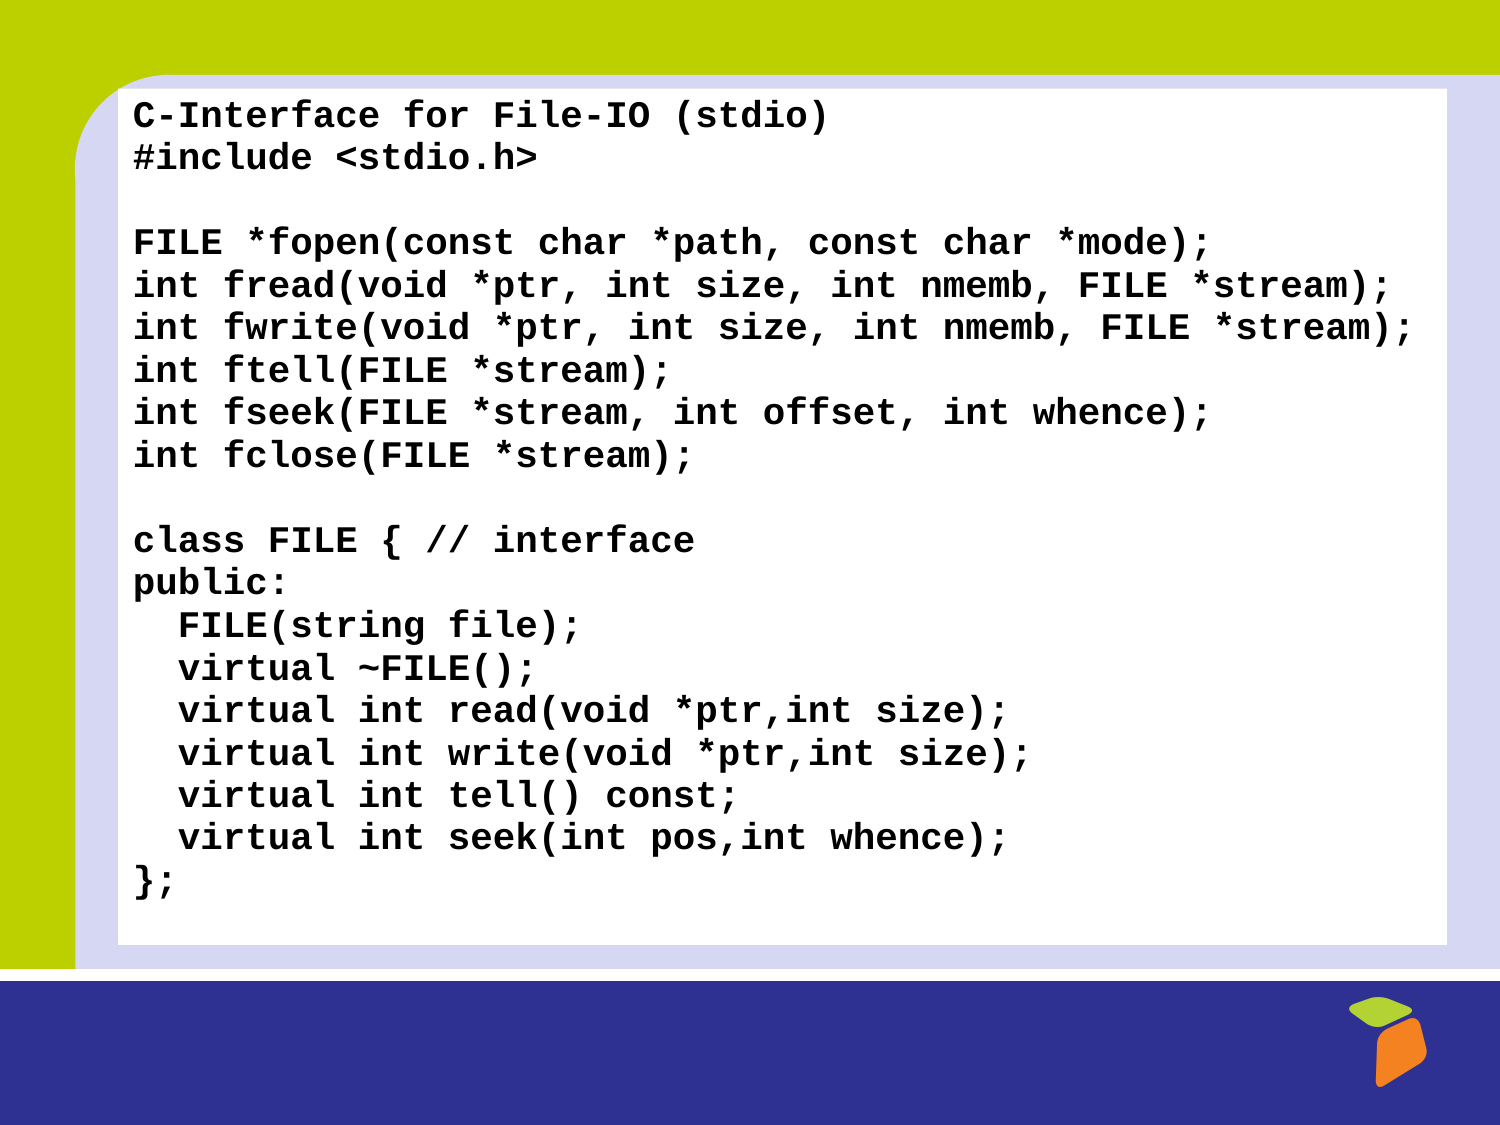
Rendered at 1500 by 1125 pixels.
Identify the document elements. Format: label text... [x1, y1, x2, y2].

picture [0, 981, 1500, 1125]
text_box C-Interface for File-IO (stdio) #include <stdio.h> FILE *fopen(const char *path, const char *mode); int fread(void *ptr, int size, int nmemb, FILE *stream); int fwrite(void *ptr, int size, int nmemb, FILE *stream); int ftell(FILE *stream); int fseek(FILE *stream, int offset, int whence); int fclose(FILE *stream); class FILE { // interface public: FILE(string file); virtual ~FILE(); virtual int read(void *ptr,int size); virtual int write(void *ptr,int size); virtual int tell() const; virtual int seek(int pos,int whence); }; [118, 88, 1447, 945]
